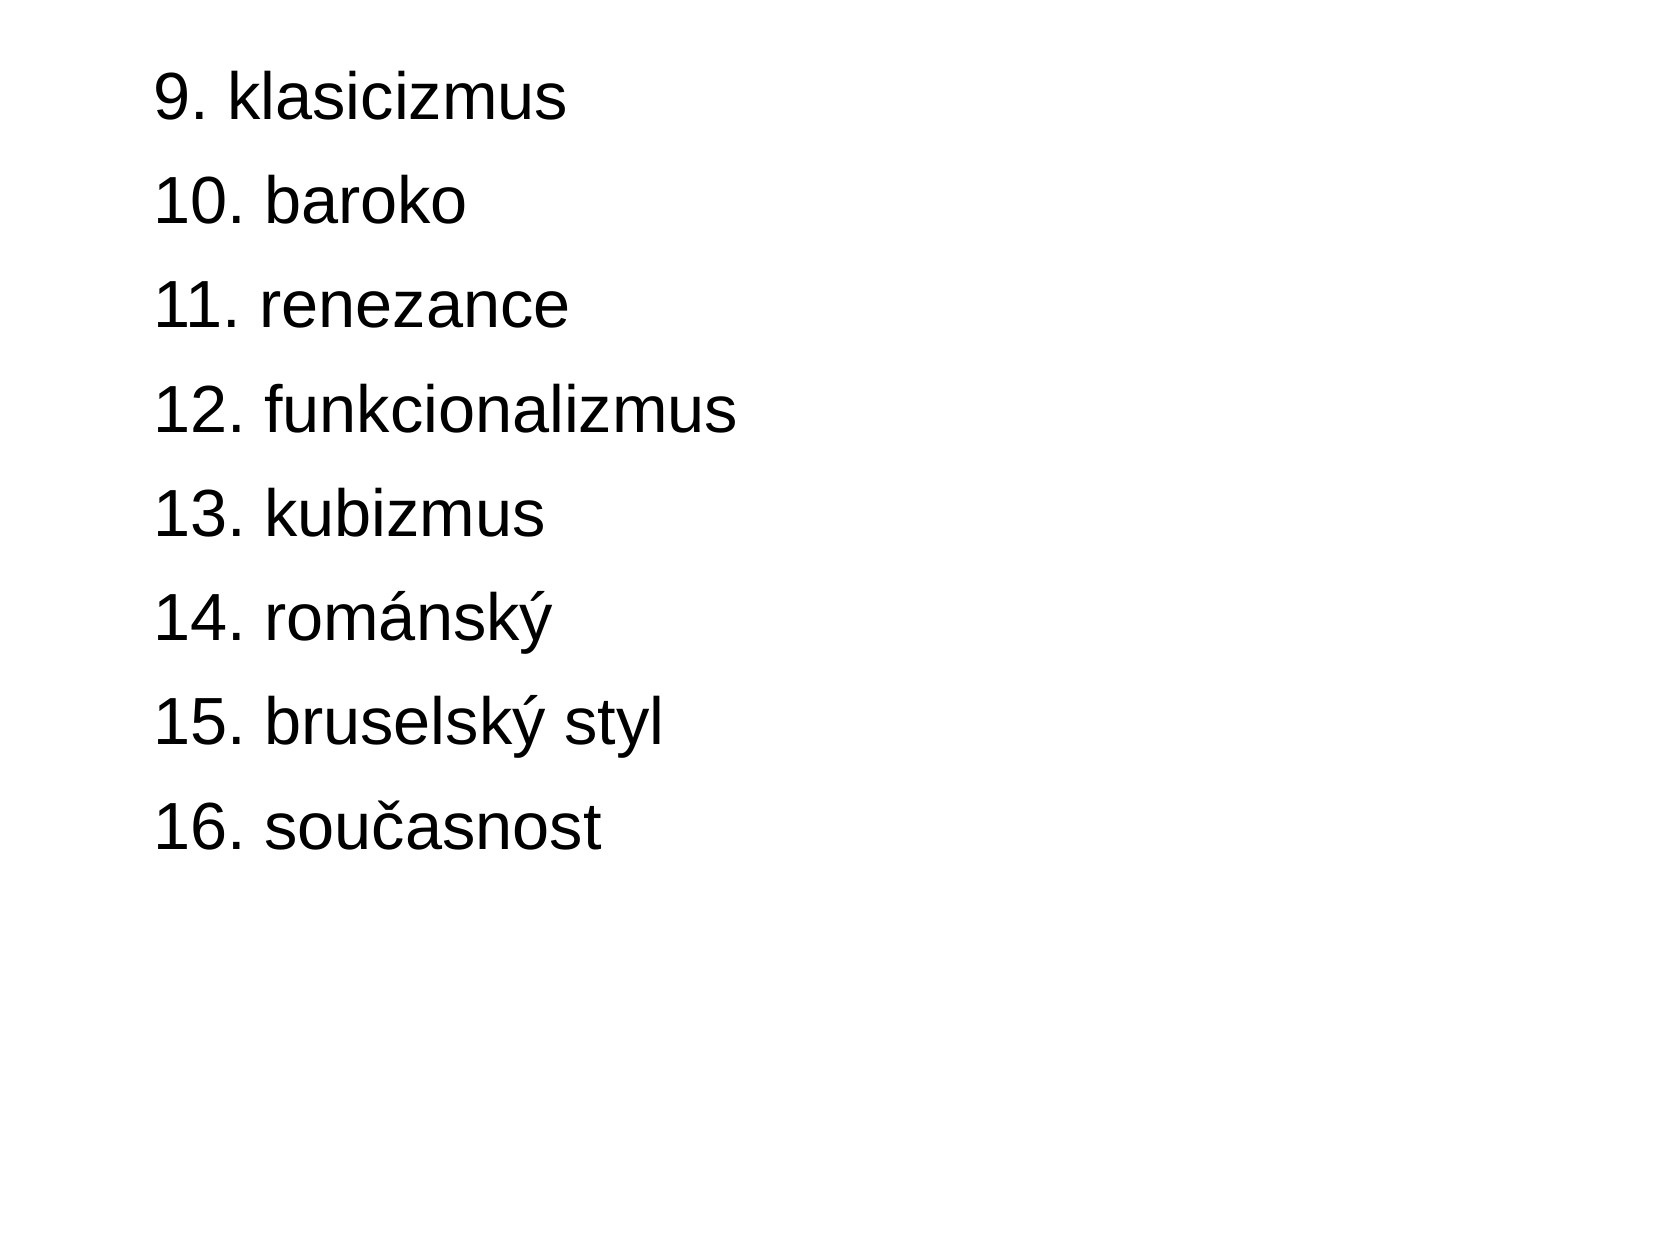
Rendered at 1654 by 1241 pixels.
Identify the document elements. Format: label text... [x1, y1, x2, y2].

list 9. klasicizmus 10. baroko 11. renezance 12. funkcionalizmus 13. kubizmus 14. románský 15. bruselský styl 16. současnost [82, 59, 1571, 878]
